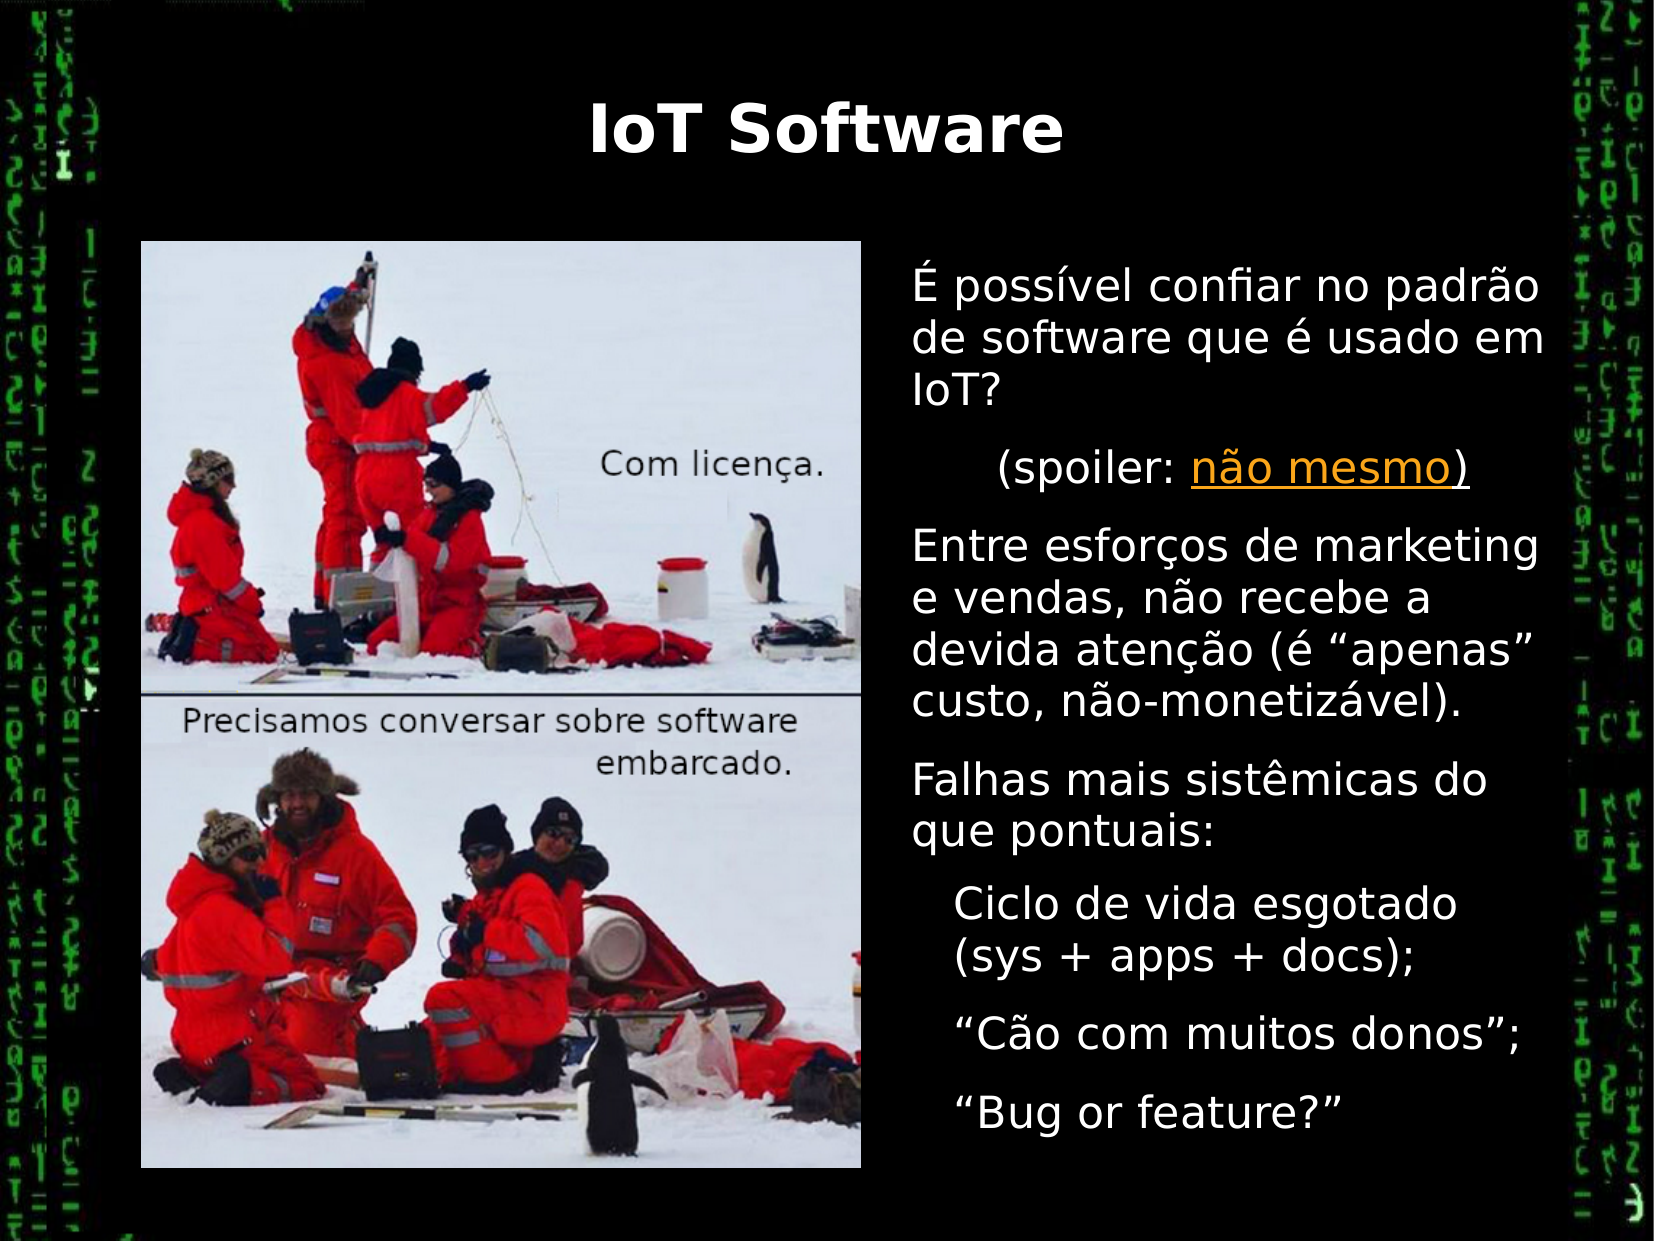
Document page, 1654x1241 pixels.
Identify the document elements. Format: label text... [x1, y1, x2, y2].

picture [0, 0, 1654, 1241]
title IoT Software [82, 25, 1571, 233]
list É possível confiar no padrão de software que é usado em IoT? (spoiler: não mesmo) Entre esforços de marketing e vendas, não recebe a devida atenção (é “apenas” custo, não-monetizável). Falhas mais sistêmicas do que pontuais: Ciclo de vida esgotado (sys + apps + docs); “Cão com muitos donos”; “Bug or feature?” [827, 260, 1554, 1182]
